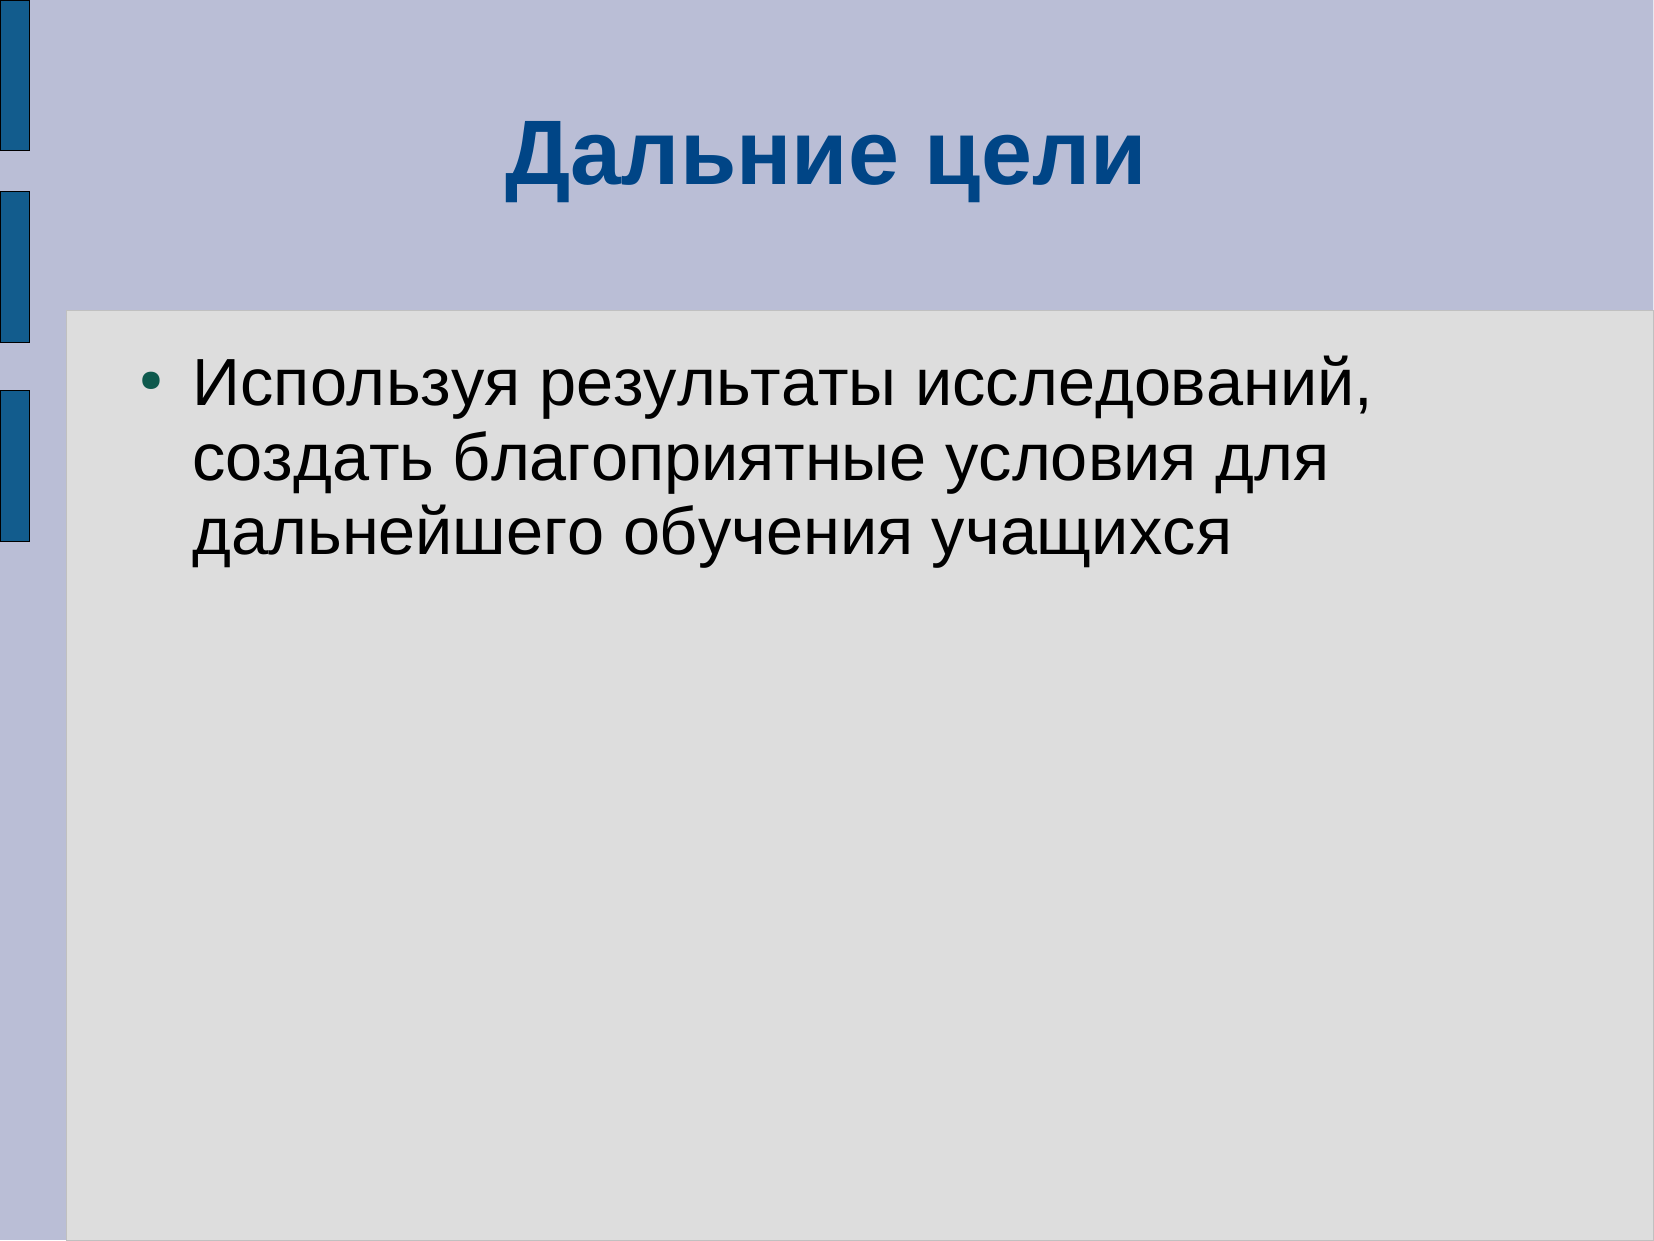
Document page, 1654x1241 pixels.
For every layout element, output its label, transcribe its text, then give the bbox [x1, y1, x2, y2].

list Используя результаты исследований, создать благоприятные условия для дальнейшего обучения учащихся [121, 344, 1534, 1127]
title Дальние цели [82, 56, 1571, 250]
